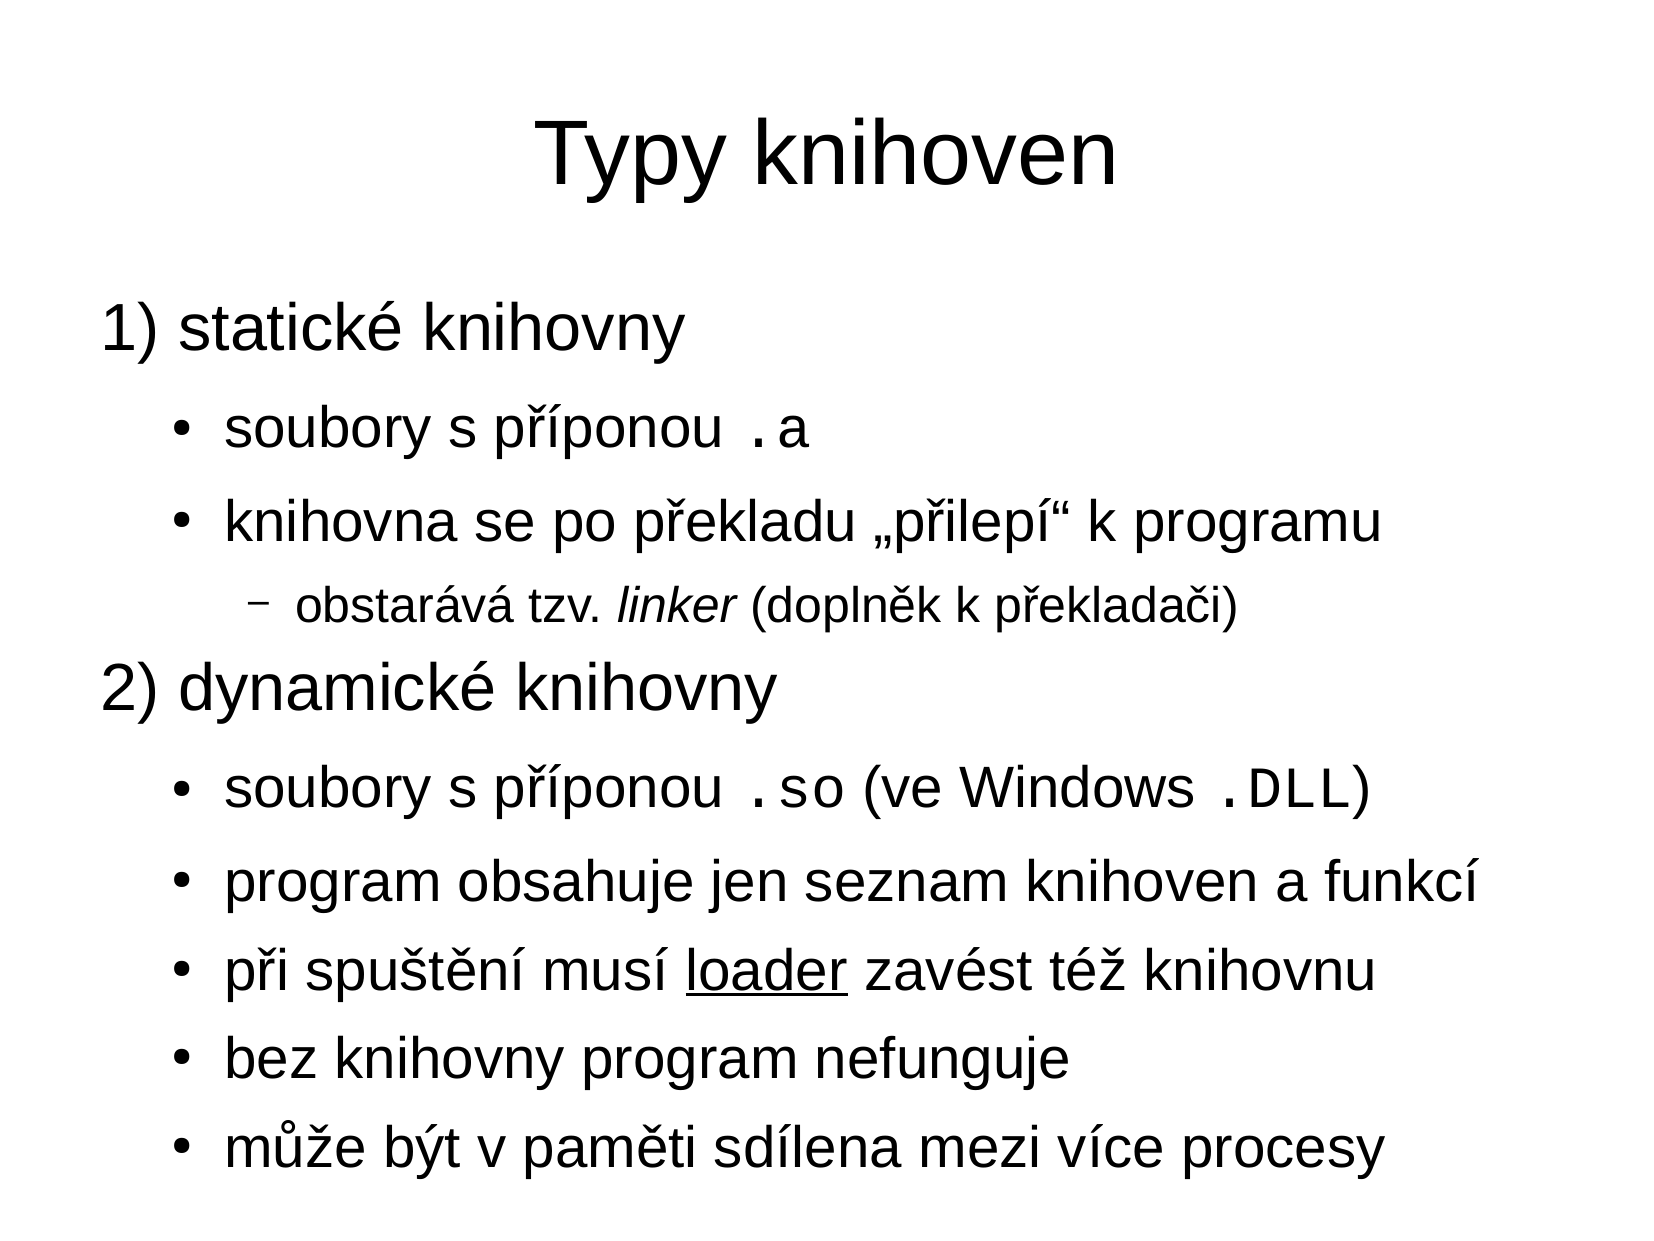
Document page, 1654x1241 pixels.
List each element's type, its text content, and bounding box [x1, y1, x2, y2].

list statické knihovny soubory s příponou .a knihovna se po překladu „přilepí“ k programu obstarává tzv. linker (doplněk k překladači) dynamické knihovny soubory s příponou .so (ve Windows .DLL) program obsahuje jen seznam knihoven a funkcí při spuštění musí loader zavést též knihovnu bez knihovny program nefunguje může být v paměti sdílena mezi více procesy [82, 290, 1571, 1175]
title Typy knihoven [82, 56, 1571, 250]
